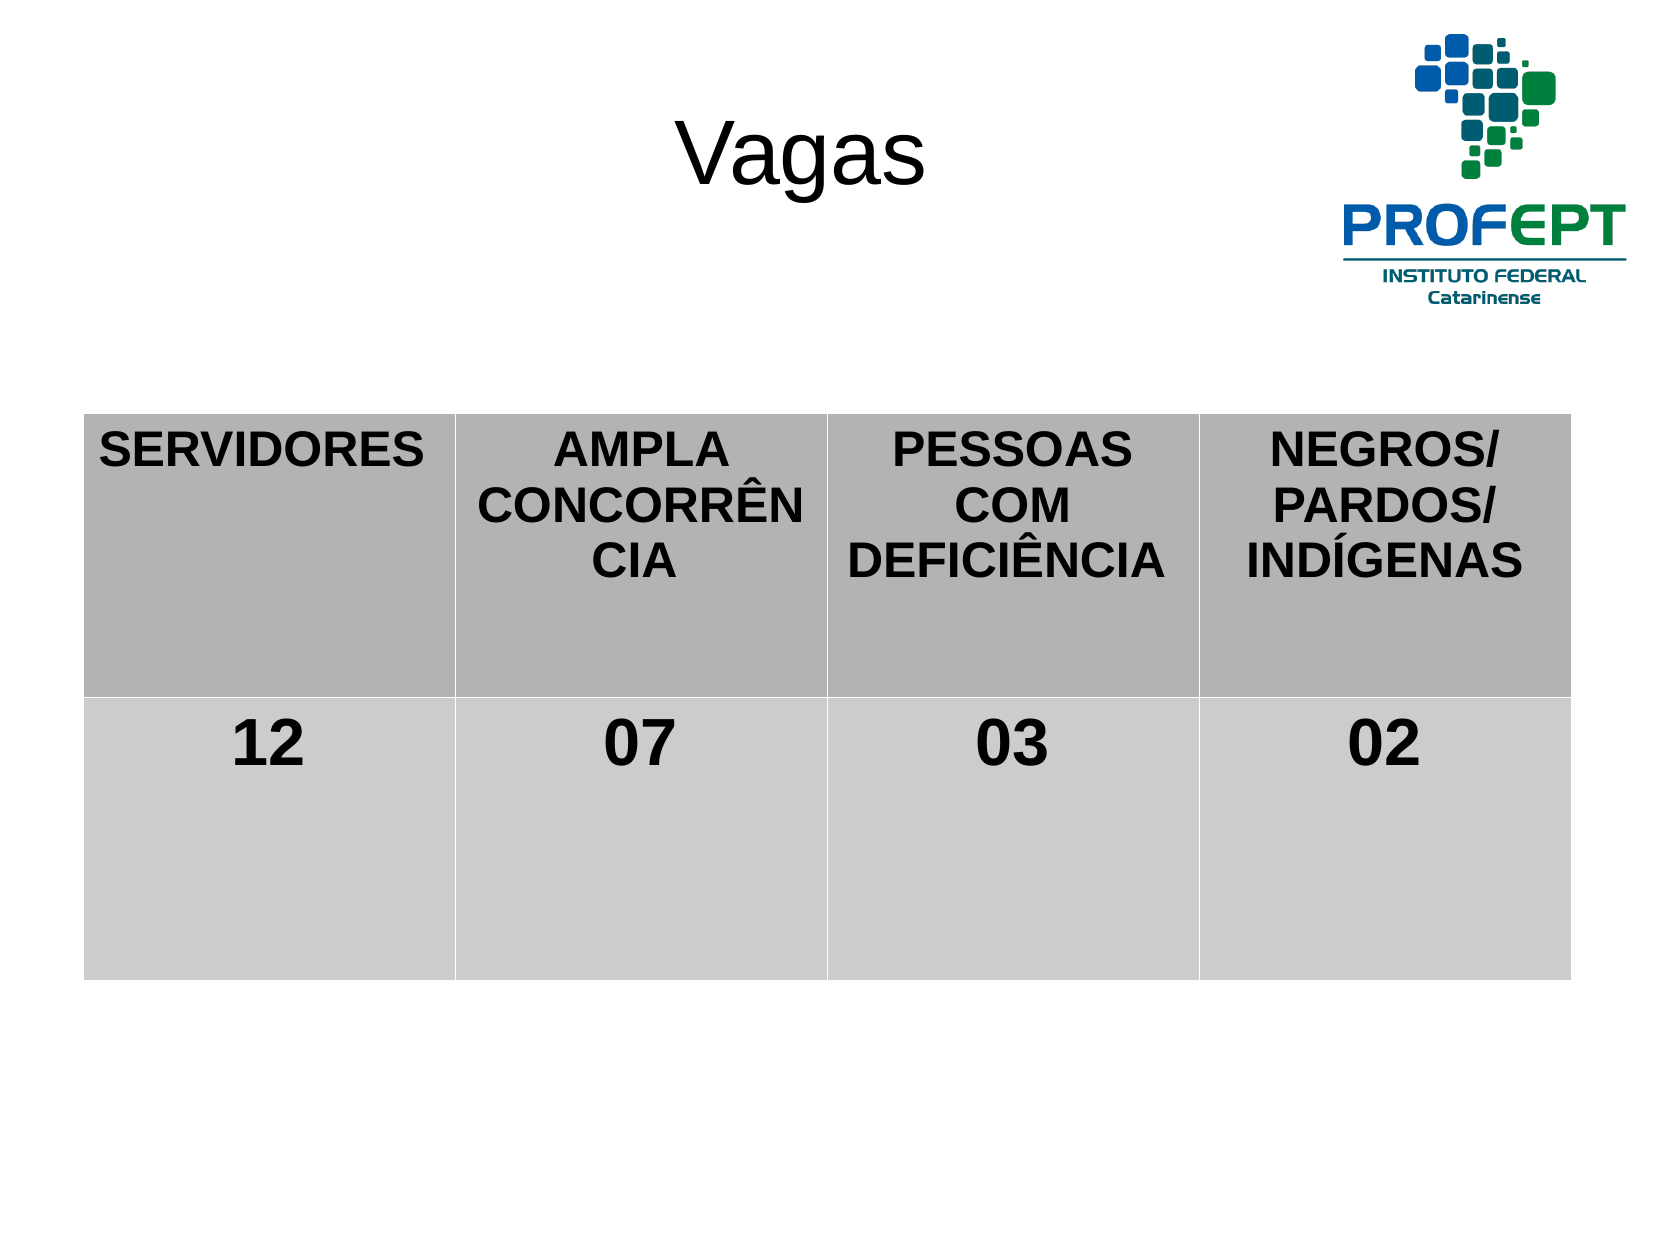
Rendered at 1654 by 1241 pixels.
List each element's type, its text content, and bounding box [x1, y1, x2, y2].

table_cell 12 [84, 698, 455, 980]
table_header AMPLA CONCORRÊNCIA [456, 414, 827, 697]
picture [1322, 14, 1647, 331]
table_cell 07 [456, 698, 827, 980]
table_cell 02 [1200, 698, 1571, 980]
title Vagas [82, 49, 1322, 257]
table_header NEGROS/ PARDOS/ INDÍGENAS [1200, 414, 1571, 697]
table_header SERVIDORES [84, 414, 455, 697]
table_header PESSOAS COM DEFICIÊNCIA [828, 414, 1199, 697]
table_cell 03 [828, 698, 1199, 980]
